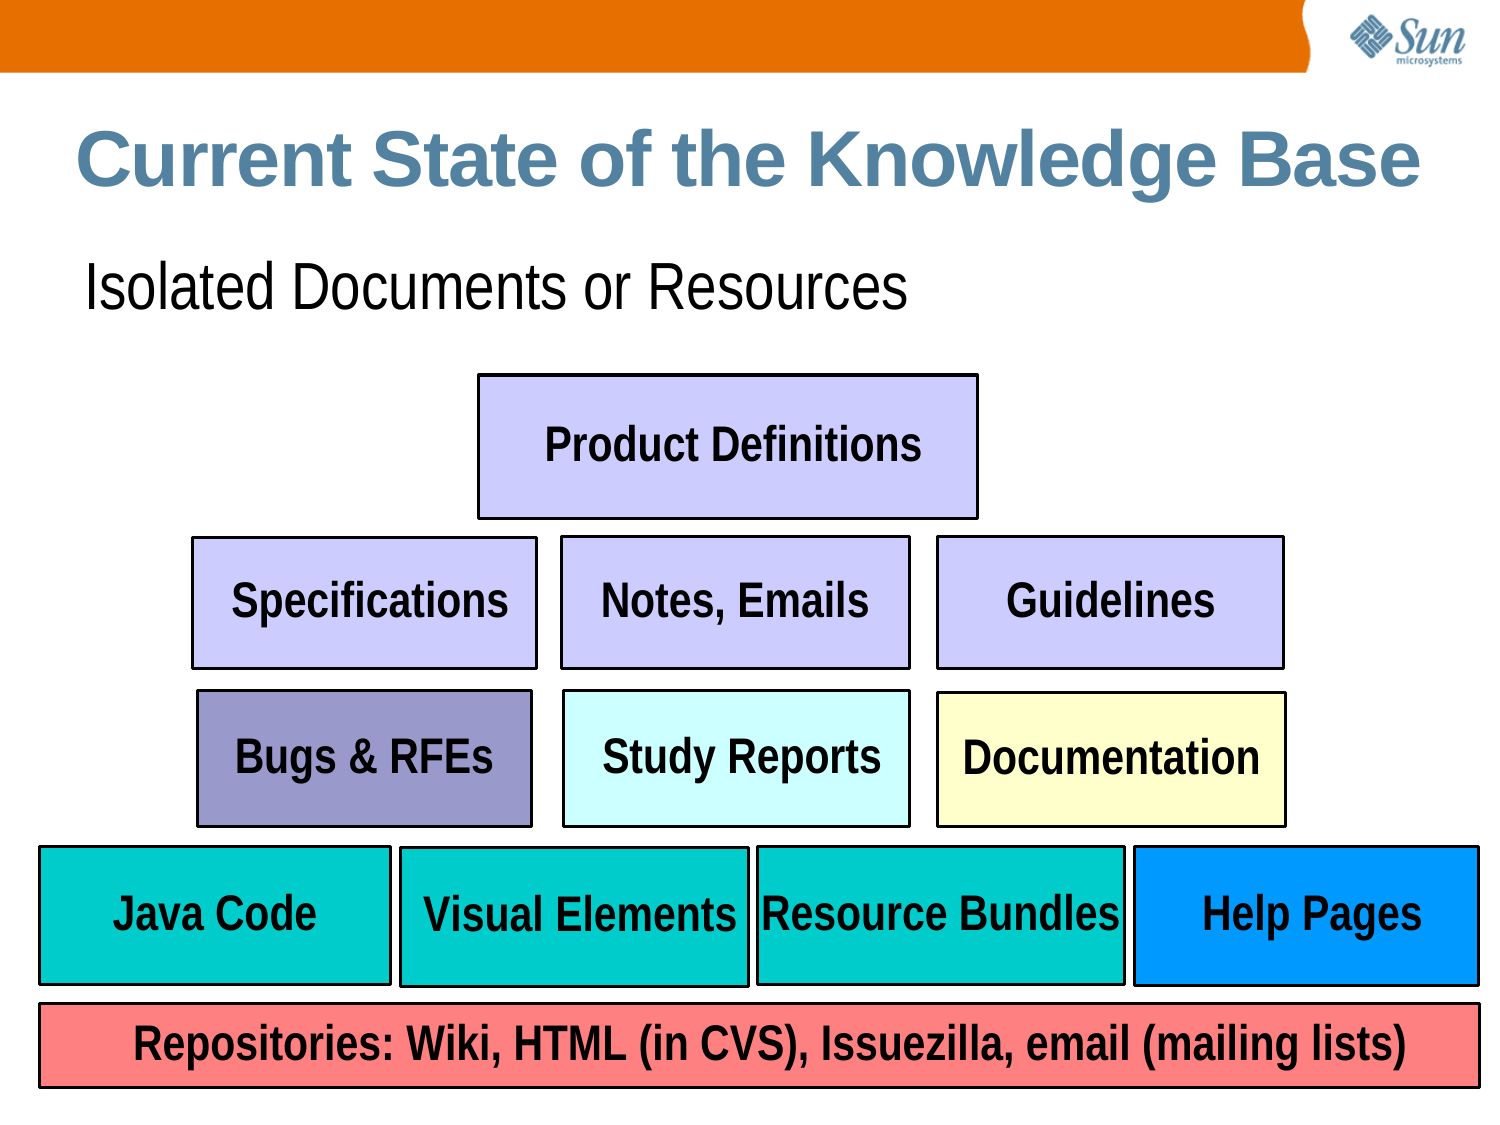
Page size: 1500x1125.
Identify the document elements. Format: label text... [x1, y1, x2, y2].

text_box Product Definitions [478, 375, 978, 519]
text_box Documentation [937, 692, 1286, 827]
text_box Guidelines [937, 536, 1284, 669]
text_box Help Pages [1134, 846, 1479, 986]
text_box Bugs & RFEs [197, 690, 532, 827]
text_box Repositories: Wiki, HTML (in CVS), Issuezilla, email (mailing lists) [39, 1003, 1480, 1088]
text_box Visual Elements [400, 847, 749, 987]
text_box Specifications [192, 537, 537, 669]
list Isolated Documents or Resources [64, 257, 1402, 1003]
text_box Resource Bundles [757, 846, 1125, 985]
text_box Notes, Emails [561, 536, 910, 669]
text_box Java Code [39, 846, 391, 985]
title Current State of the Knowledge Base [75, 122, 1438, 228]
text_box Study Reports [563, 690, 910, 827]
picture [0, 0, 1500, 75]
